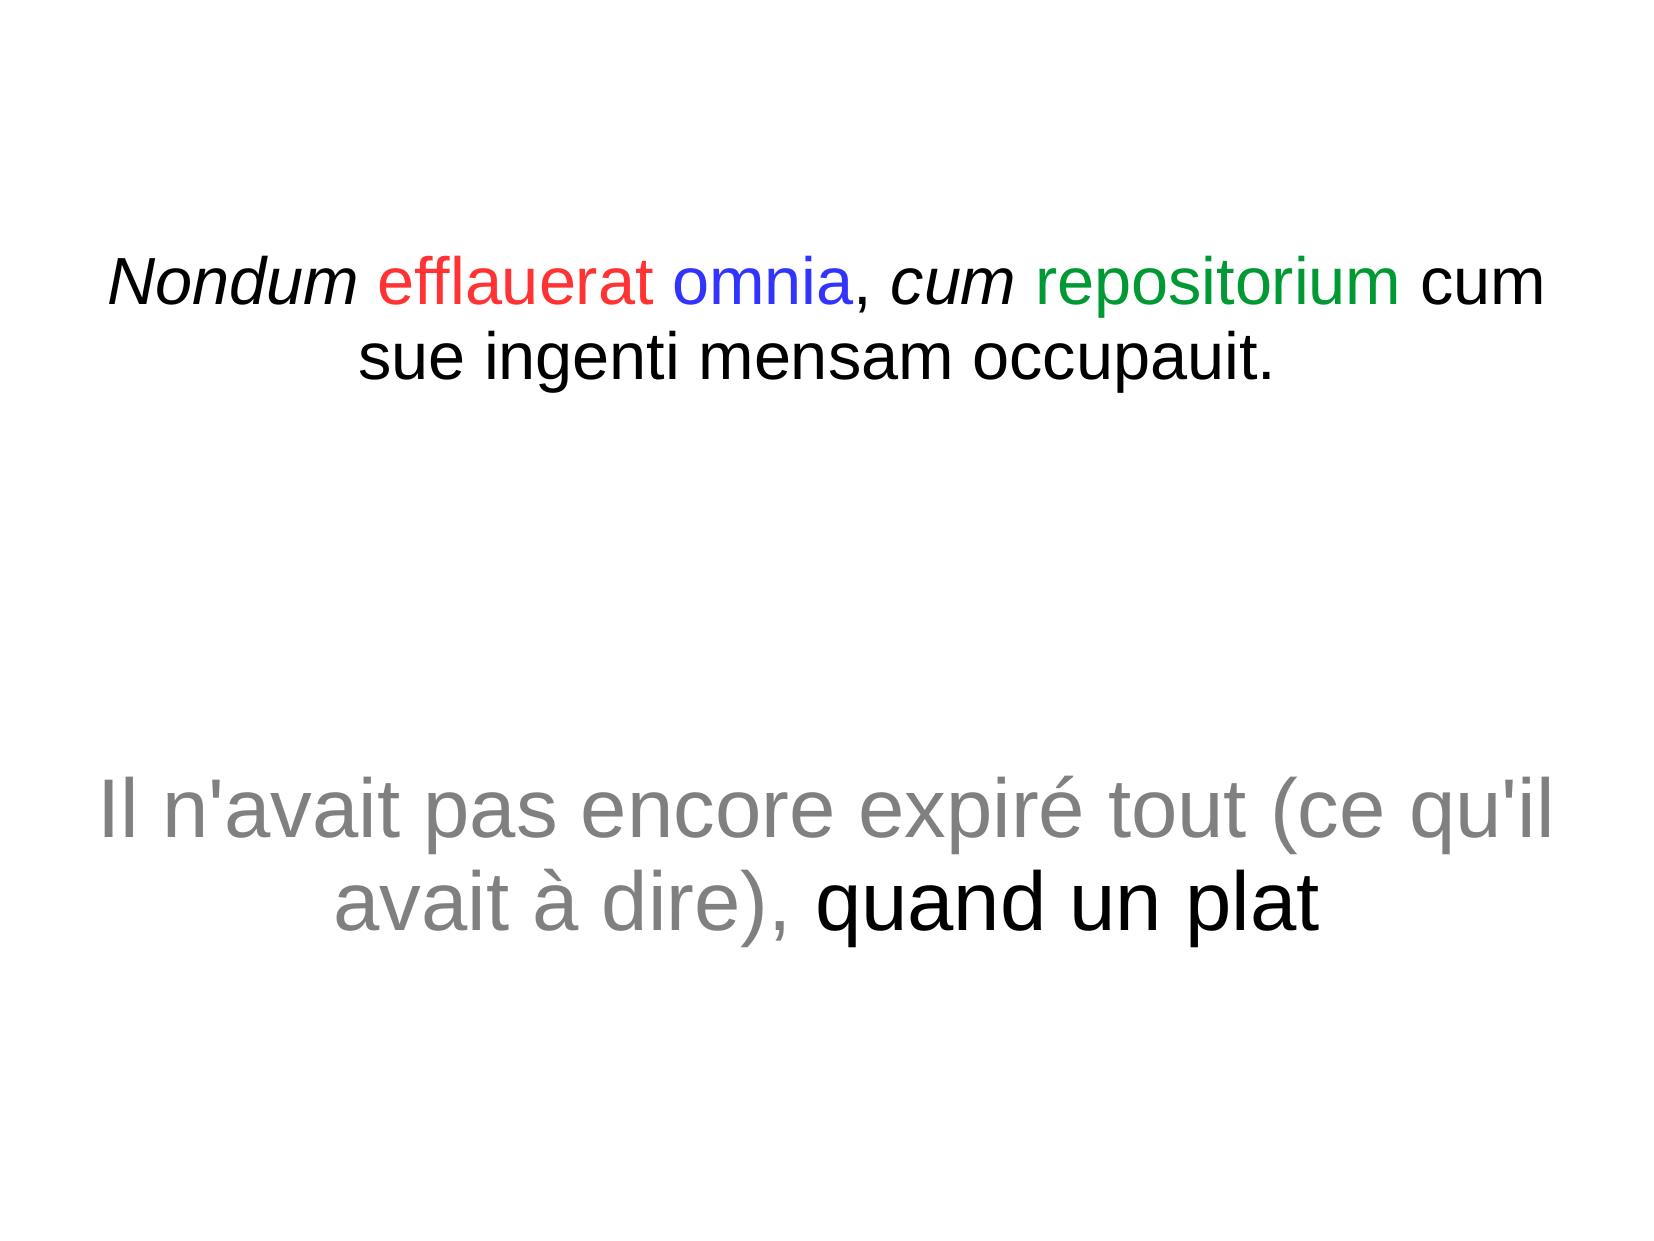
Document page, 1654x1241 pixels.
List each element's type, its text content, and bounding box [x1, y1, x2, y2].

subtitle Il n'avait pas encore expiré tout (ce qu'il avait à dire), quand un plat [82, 602, 1571, 1109]
title Nondum efflauerat omnia, cum repositorium cum sue ingenti mensam occupauit. [47, 35, 1607, 603]
